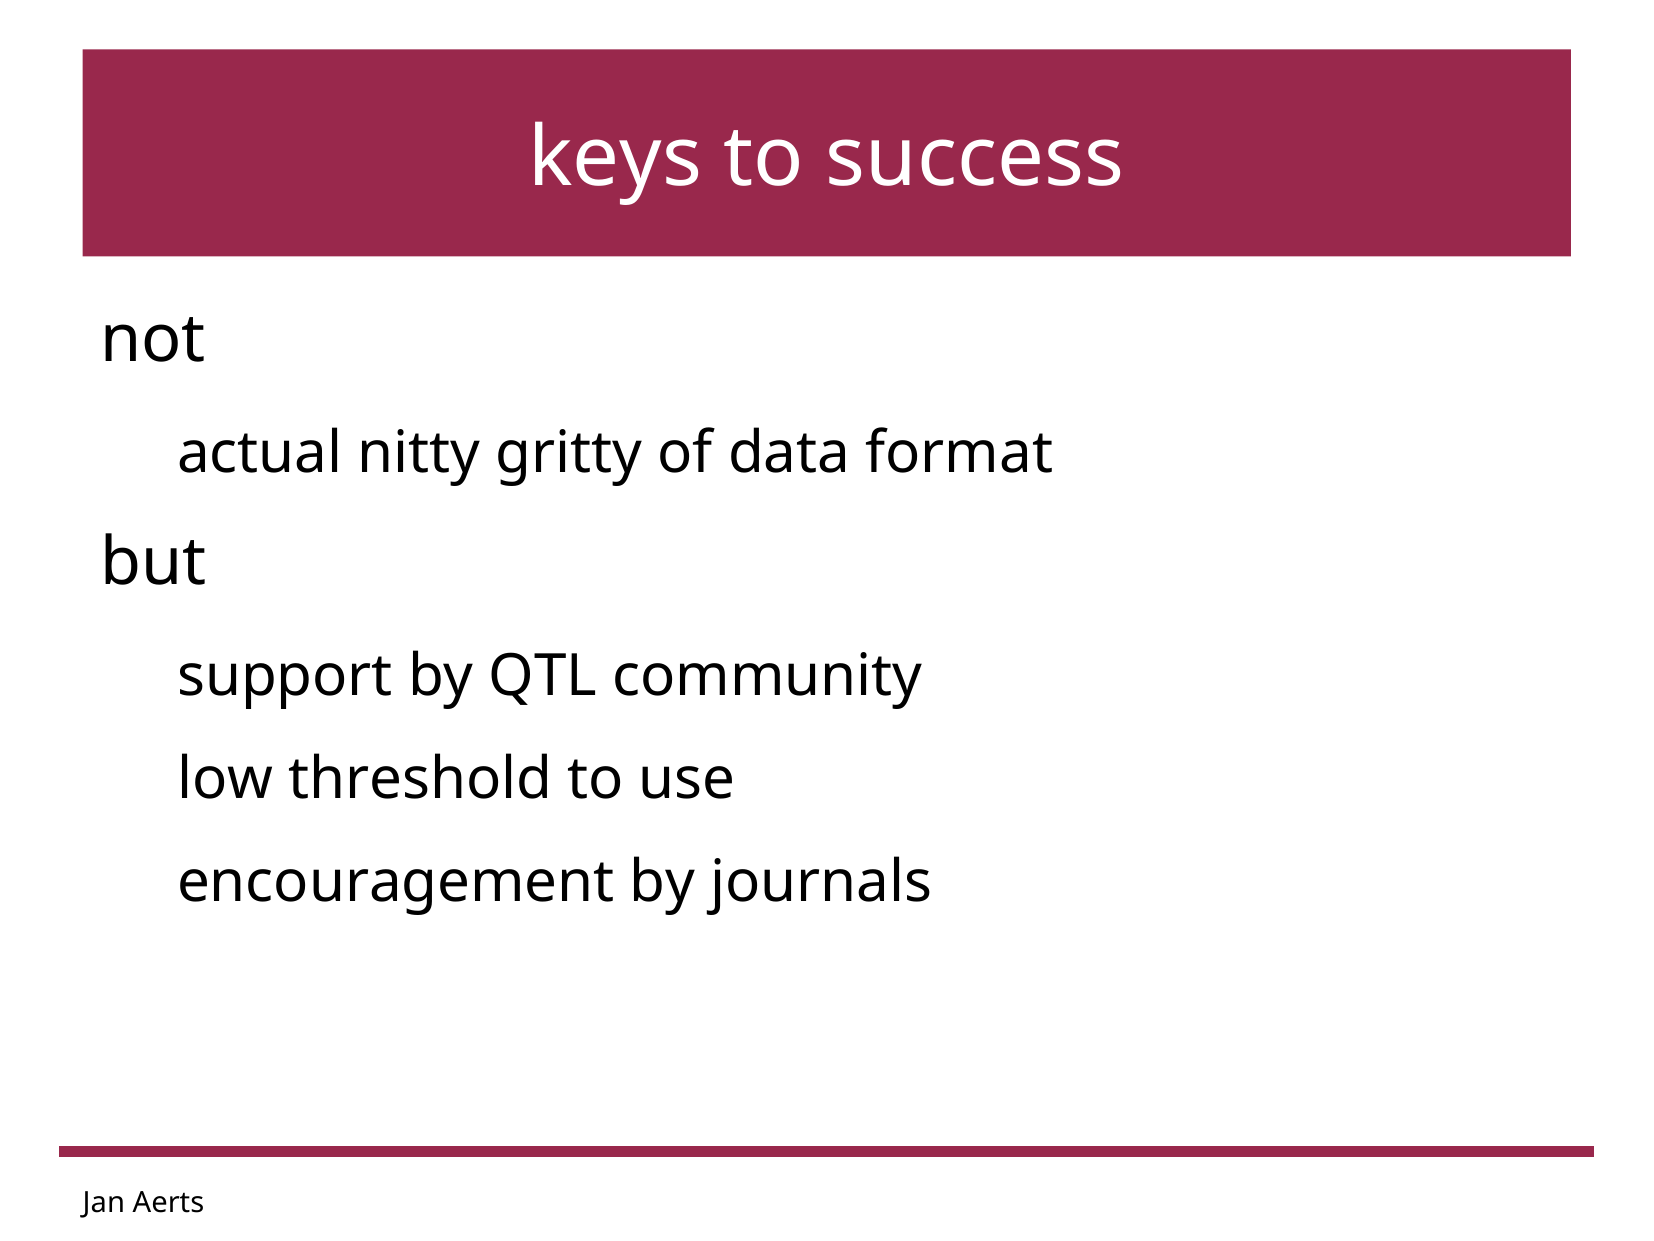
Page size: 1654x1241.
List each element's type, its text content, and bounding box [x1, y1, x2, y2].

list not actual nitty gritty of data format but support by QTL community low threshold to use encouragement by journals [82, 290, 1571, 1109]
title keys to success [82, 49, 1571, 257]
